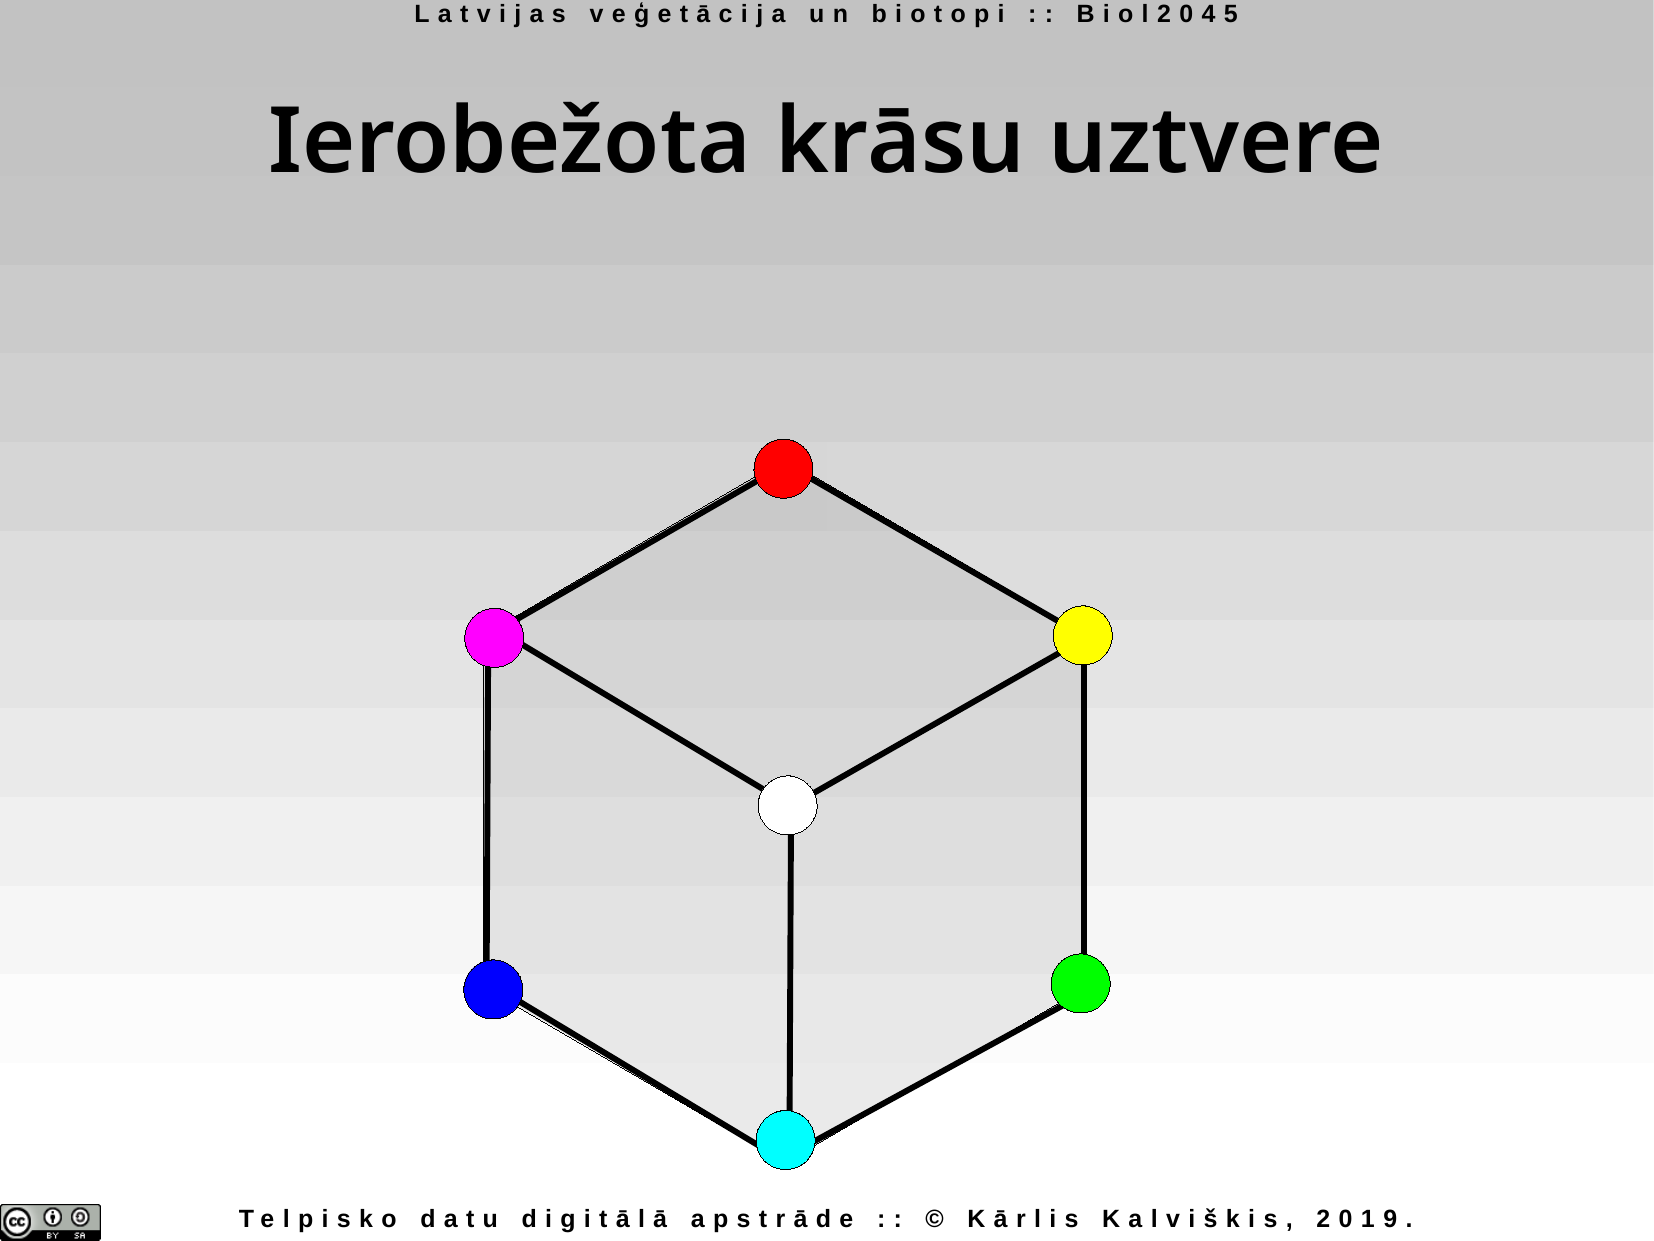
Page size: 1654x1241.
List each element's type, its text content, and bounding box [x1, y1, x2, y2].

text_box [463, 439, 1113, 1170]
title Ierobežota krāsu uztvere [29, 49, 1625, 296]
picture [0, 0, 1654, 1241]
